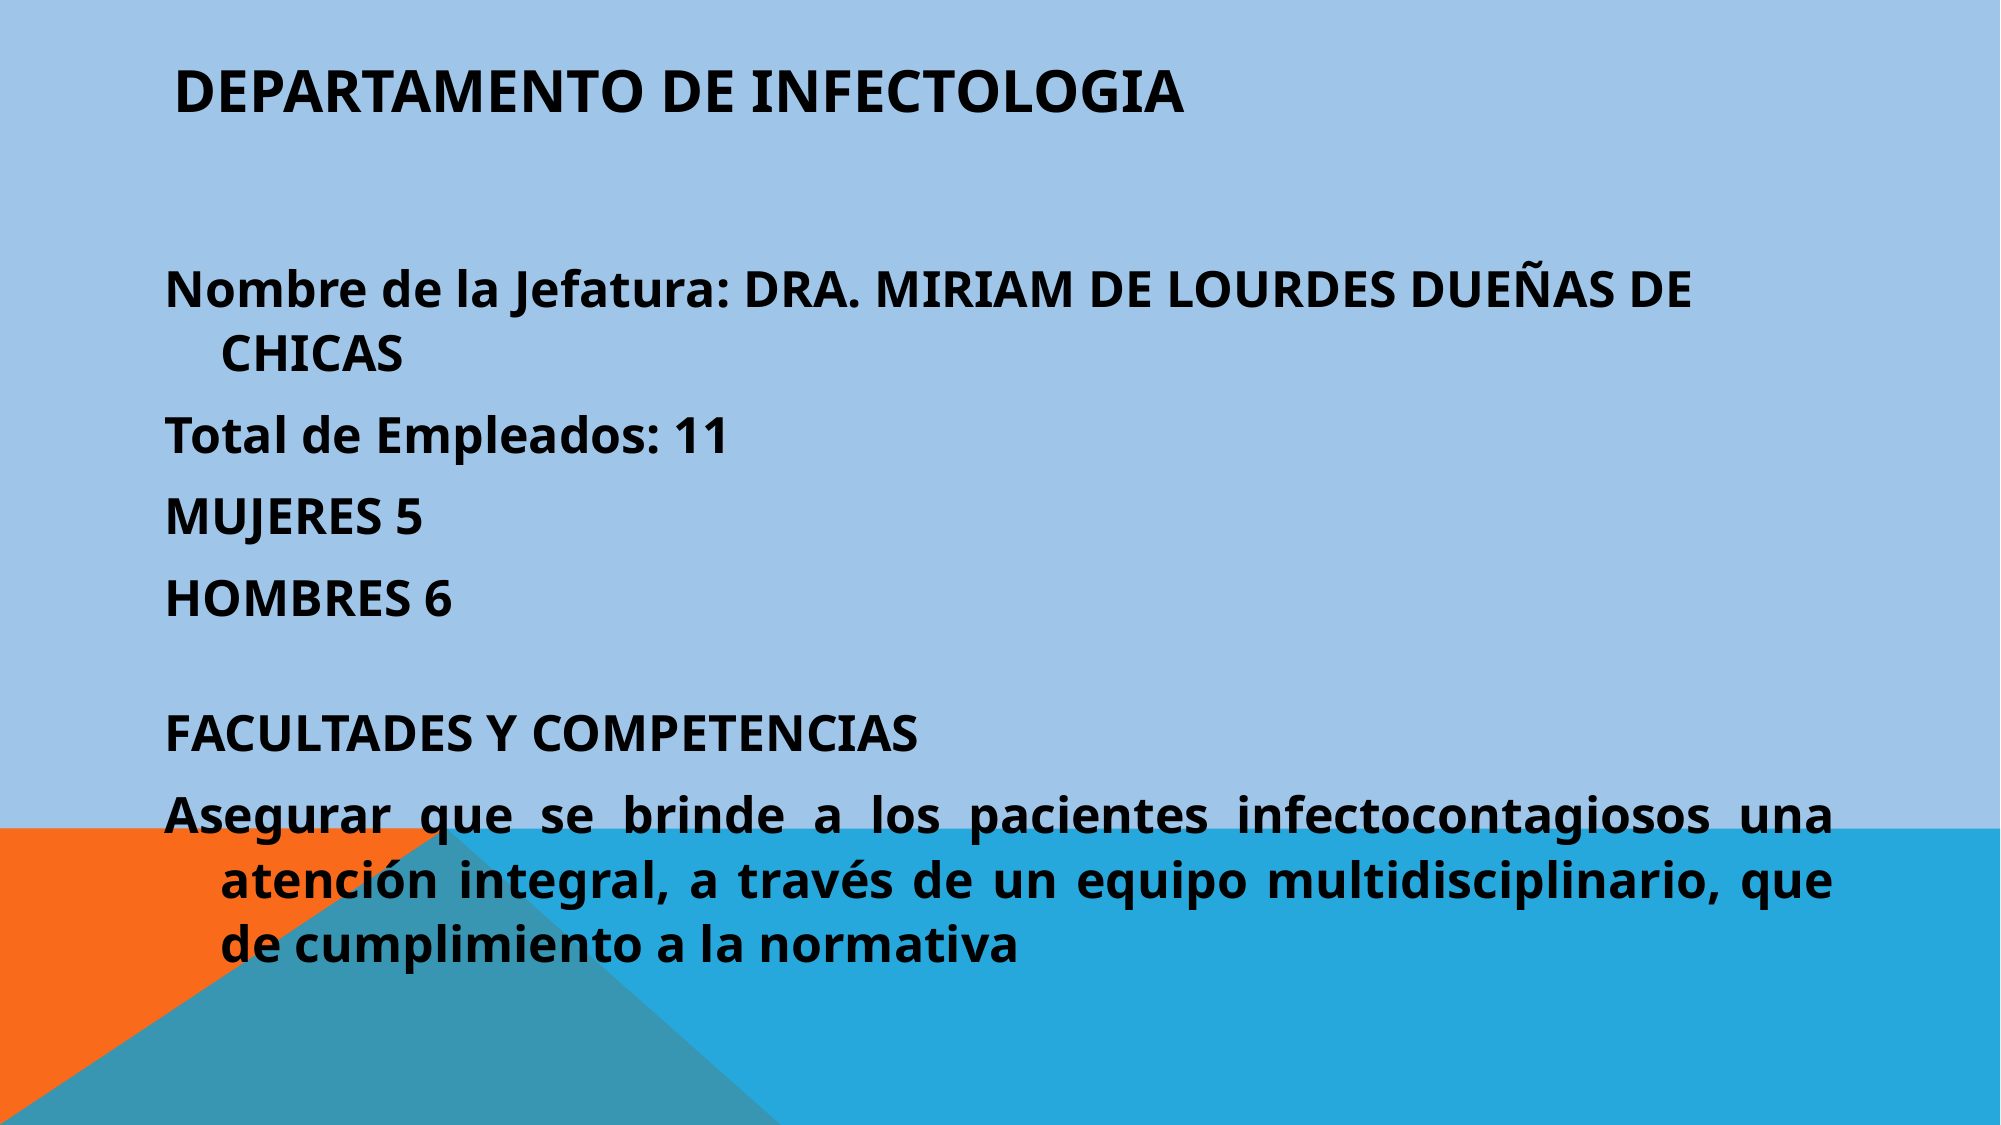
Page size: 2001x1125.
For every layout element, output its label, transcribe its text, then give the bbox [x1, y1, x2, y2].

text_box DEPARTAMENTO DE INFECTOLOGIA [159, 46, 1860, 216]
text_box Nombre de la Jefatura: DRA. MIRIAM DE LOURDES DUEÑAS DE CHICAS Total de Empleados: 11 MUJERES 5 HOMBRES 6 FACULTADES Y COMPETENCIAS Asegurar que se brinde a los pacientes infectocontagiosos una atención integral, a través de un equipo multidisciplinario, que de cumplimiento a la normativa [149, 244, 1850, 956]
